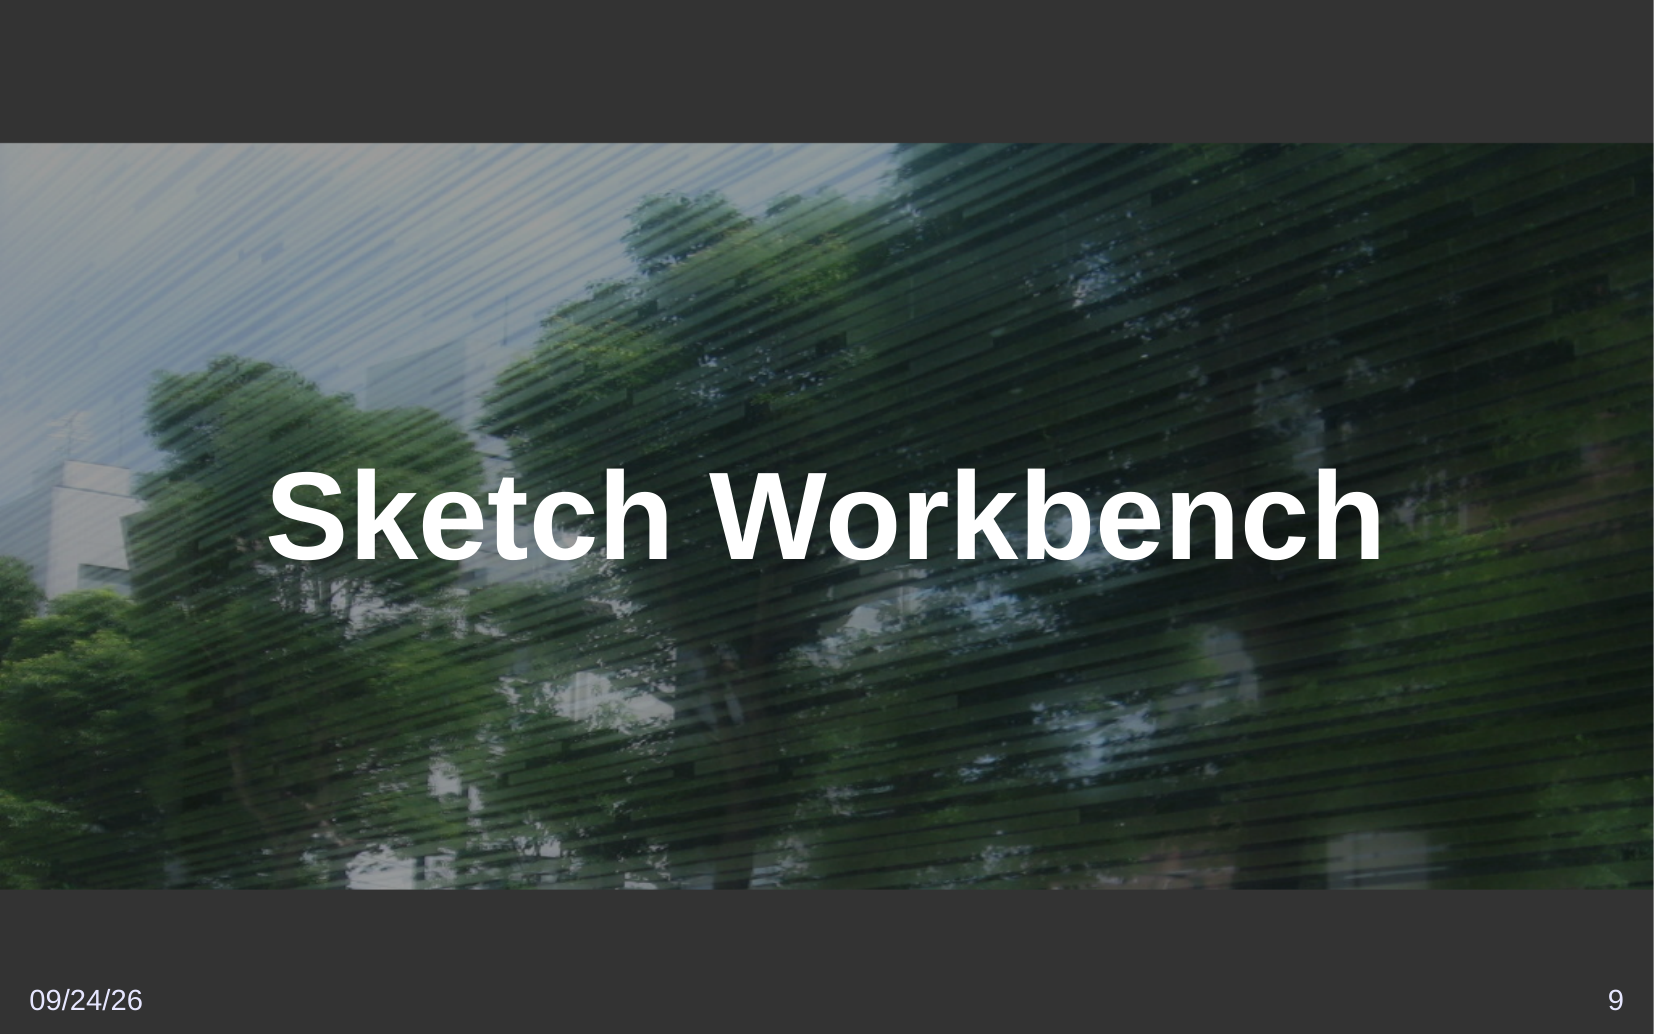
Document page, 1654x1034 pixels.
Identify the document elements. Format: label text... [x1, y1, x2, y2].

picture [0, 0, 1654, 1034]
title Sketch Workbench [29, 172, 1624, 862]
